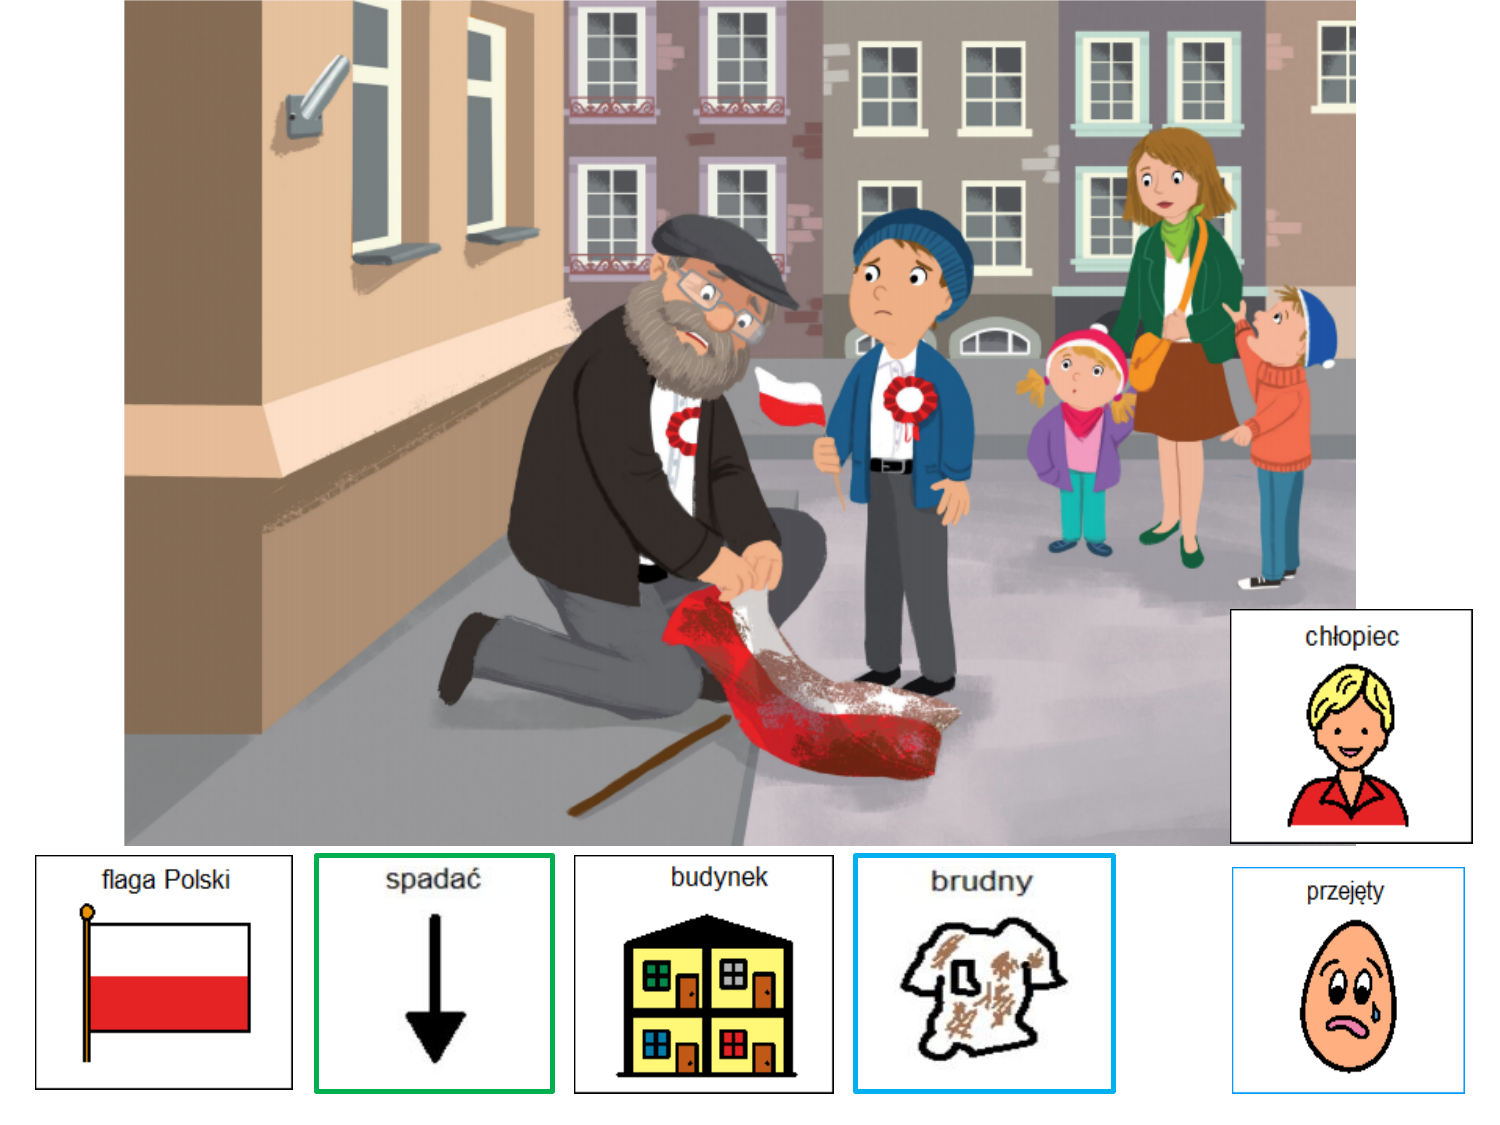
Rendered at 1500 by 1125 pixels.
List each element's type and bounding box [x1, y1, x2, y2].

picture [35, 855, 293, 1090]
picture [574, 855, 834, 1094]
picture [1232, 867, 1465, 1094]
text_box [855, 855, 1114, 1092]
text_box [316, 855, 553, 1092]
picture [123, 0, 1473, 846]
